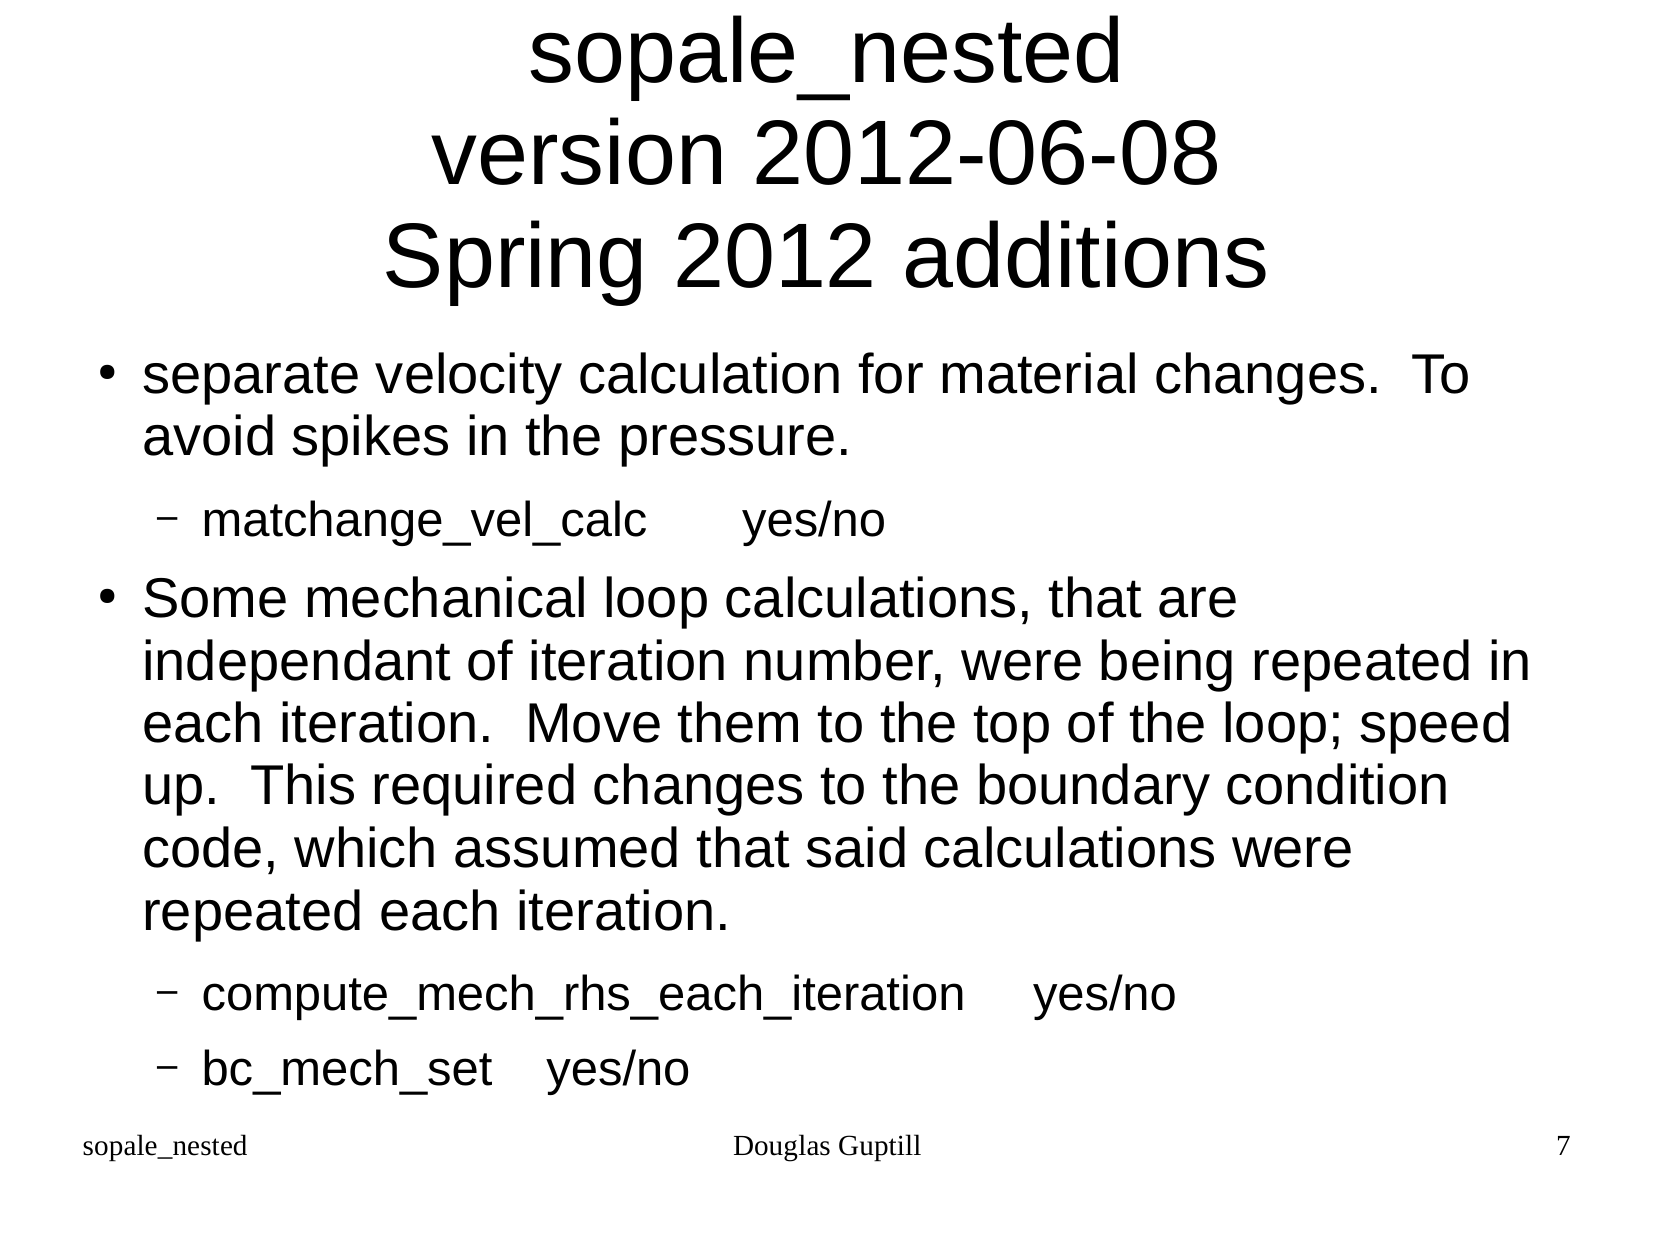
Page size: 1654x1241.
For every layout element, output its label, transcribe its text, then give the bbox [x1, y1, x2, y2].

list separate velocity calculation for material changes. To avoid spikes in the pressure. matchange_vel_calc yes/no Some mechanical loop calculations, that are independant of iteration number, were being repeated in each iteration. Move them to the top of the loop; speed up. This required changes to the boundary condition code, which assumed that said calculations were repeated each iteration. compute_mech_rhs_each_iteration yes/no bc_mech_set yes/no [82, 342, 1538, 1099]
title sopale_nested version 2012-06-08 Spring 2012 additions [82, 0, 1571, 307]
